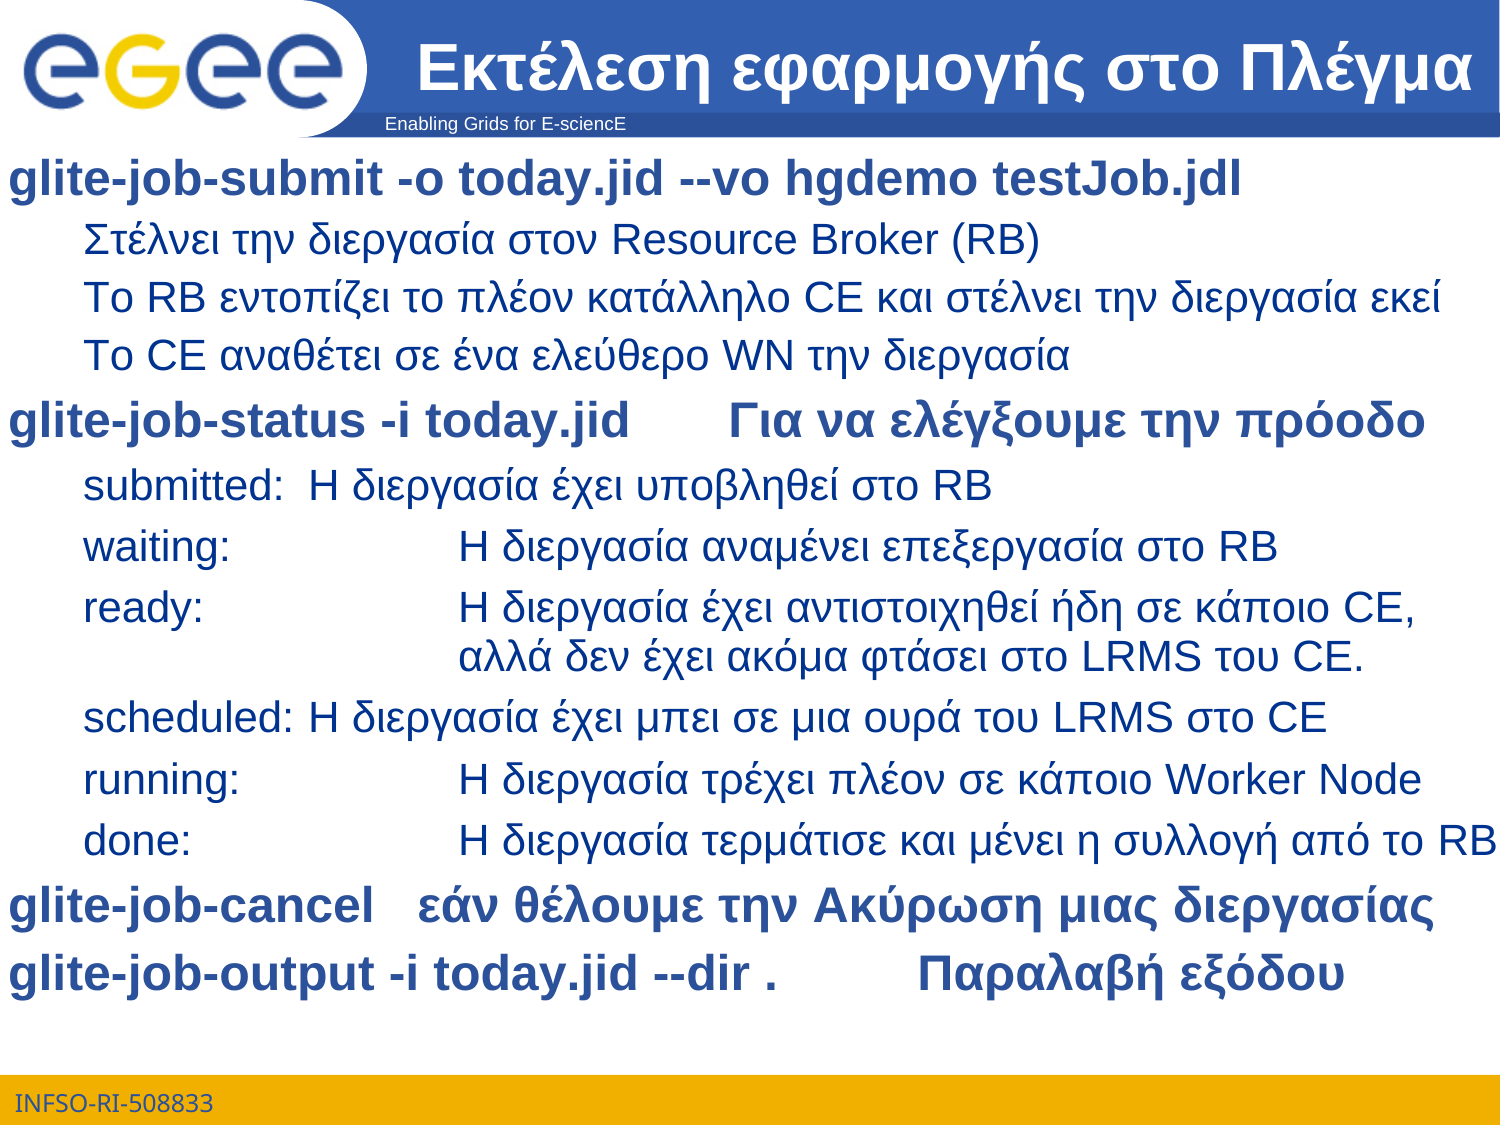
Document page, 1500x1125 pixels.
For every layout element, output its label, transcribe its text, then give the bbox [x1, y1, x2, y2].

picture [18, 30, 349, 112]
list glite-job-submit -o today.jid --vo hgdemo testJob.jdl Στέλνει την διεργασία στον Resource Broker (RB) To RB εντοπίζει το πλέον κατάλληλο CE και στέλνει την διεργασία εκεί Το CE αναθέτει σε ένα ελεύθερο WN την διεργασία glite-job-status -i today.jid Για να ελέγξουμε την πρόοδο submitted: Η διεργασία έχει υποβληθεί στο RB waiting: Η διεργασία αναμένει επεξεργασία στο RB ready: Η διεργασία έχει αντιστοιχηθεί ήδη σε κάποιο CE, αλλά δεν έχει ακόμα φτάσει στο LRMS του CE. scheduled: Η διεργασία έχει μπει σε μια ουρά του LRMS στο CE running: Η διεργασία τρέχει πλέον σε κάποιο Worker Node done: Η διεργασία τερμάτισε και μένει η συλλογή από το RB glite-job-cancel εάν θέλουμε την Ακύρωση μιας διεργασίας glite-job-output -i today.jid --dir . Παραλαβή εξόδου [8, 150, 1500, 1041]
title Εκτέλεση εφαρμογής στο Πλέγμα [369, 0, 1475, 150]
